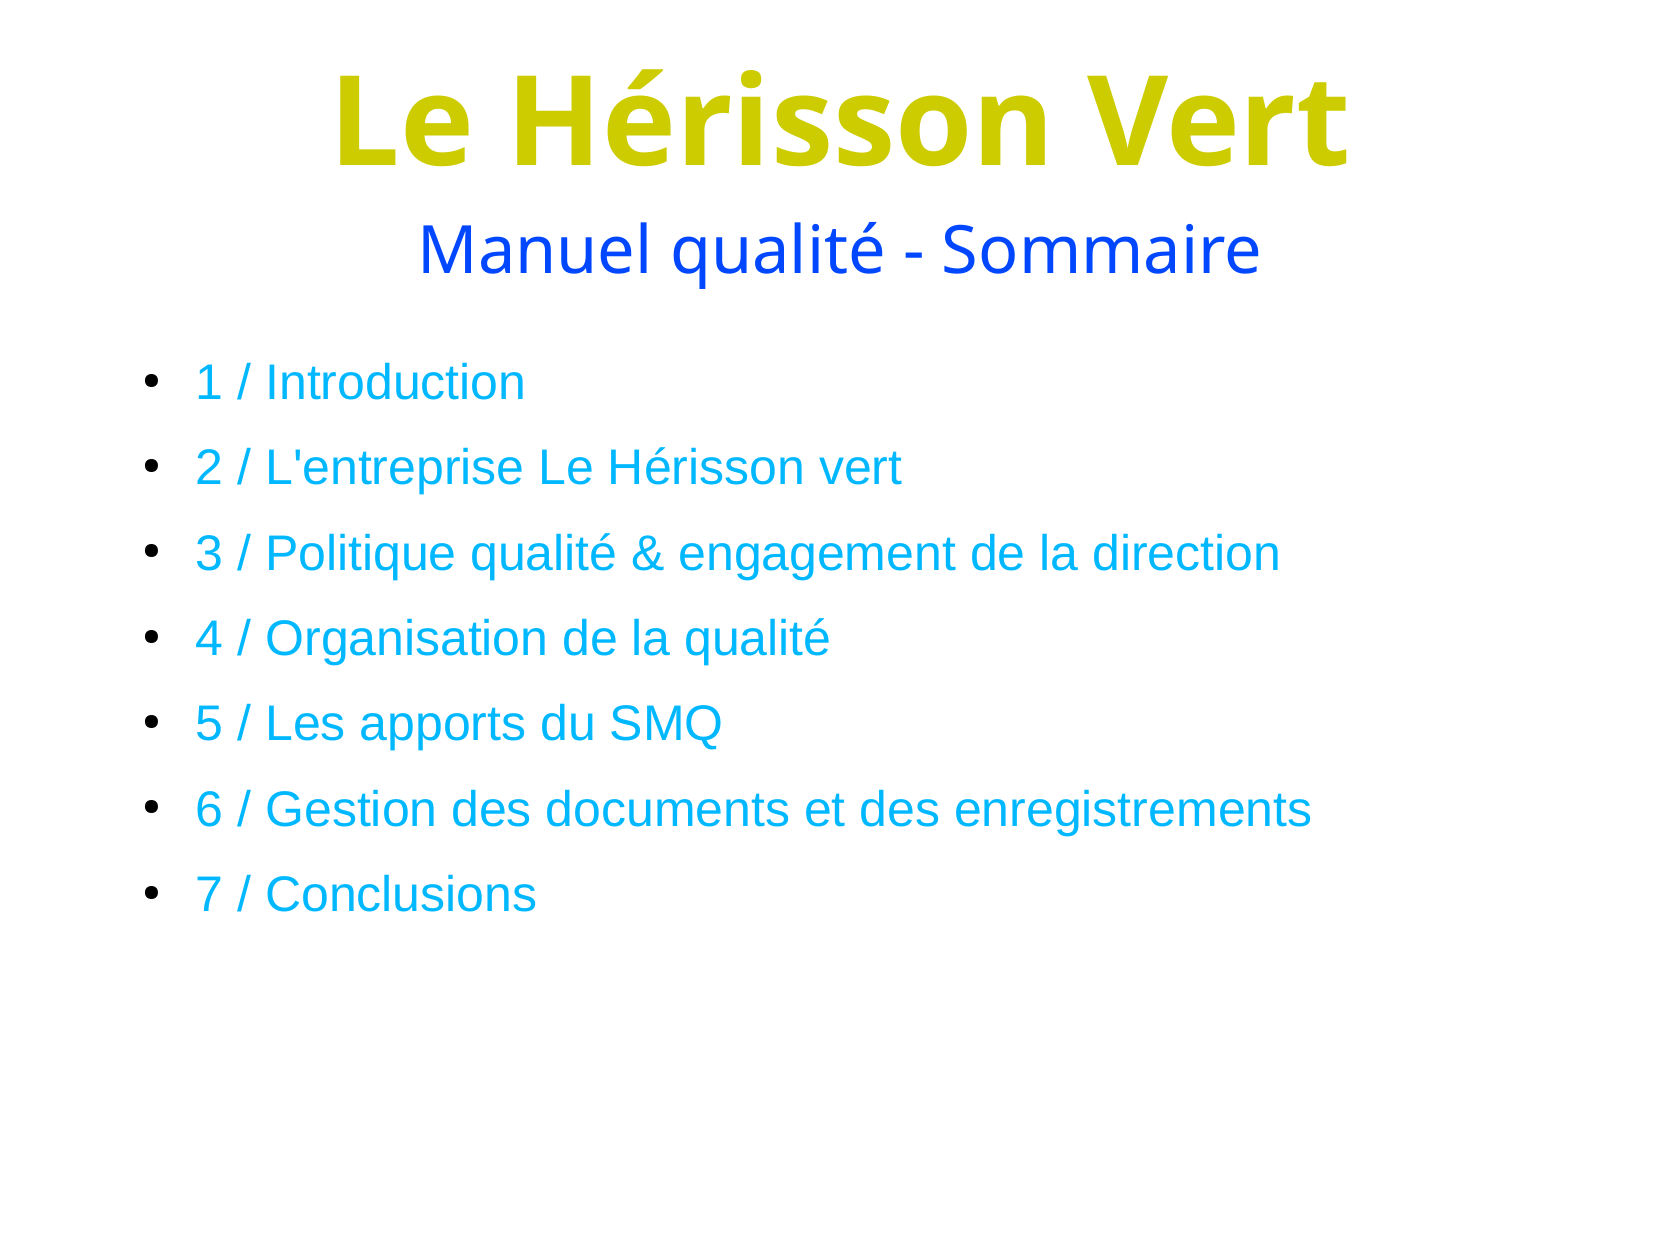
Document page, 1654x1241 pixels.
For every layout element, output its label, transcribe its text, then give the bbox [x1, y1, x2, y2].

list 1 / Introduction 2 / L'entreprise Le Hérisson vert 3 / Politique qualité & engagement de la direction 4 / Organisation de la qualité 5 / Les apports du SMQ 6 / Gestion des documents et des enregistrements 7 / Conclusions [124, 354, 1506, 1136]
title Le Hérisson Vert Manuel qualité - Sommaire [118, 56, 1564, 269]
